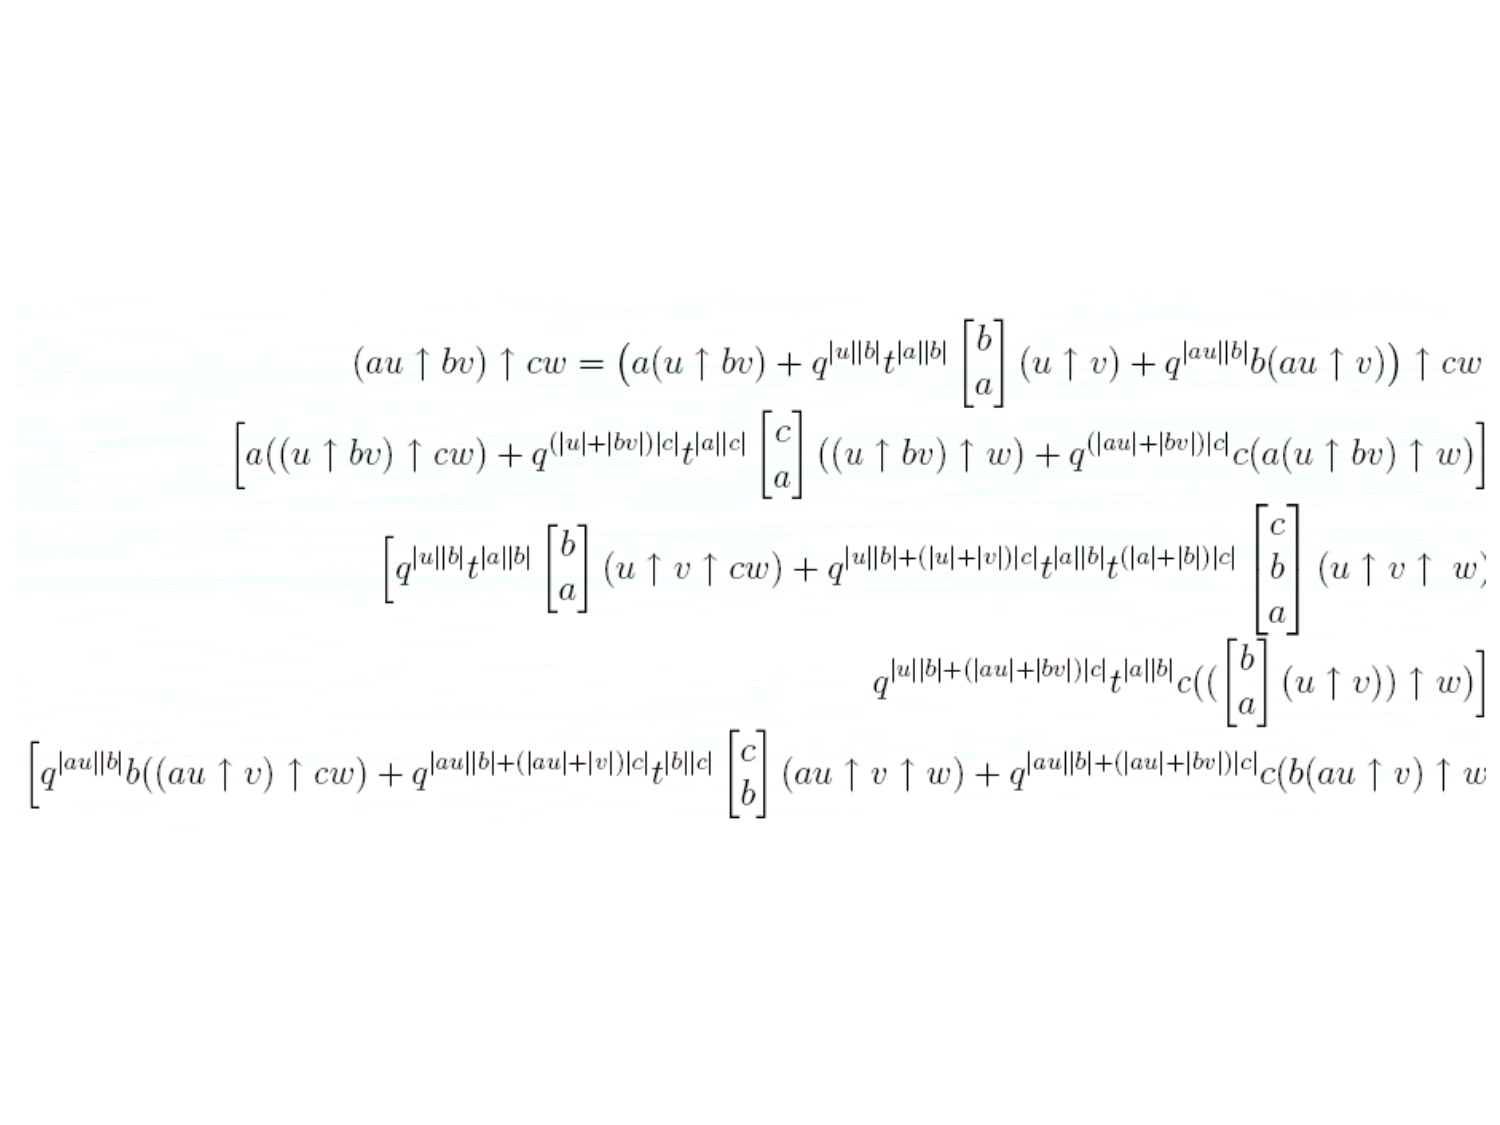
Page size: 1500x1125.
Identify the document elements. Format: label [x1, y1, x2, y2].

picture [14, 294, 1486, 830]
